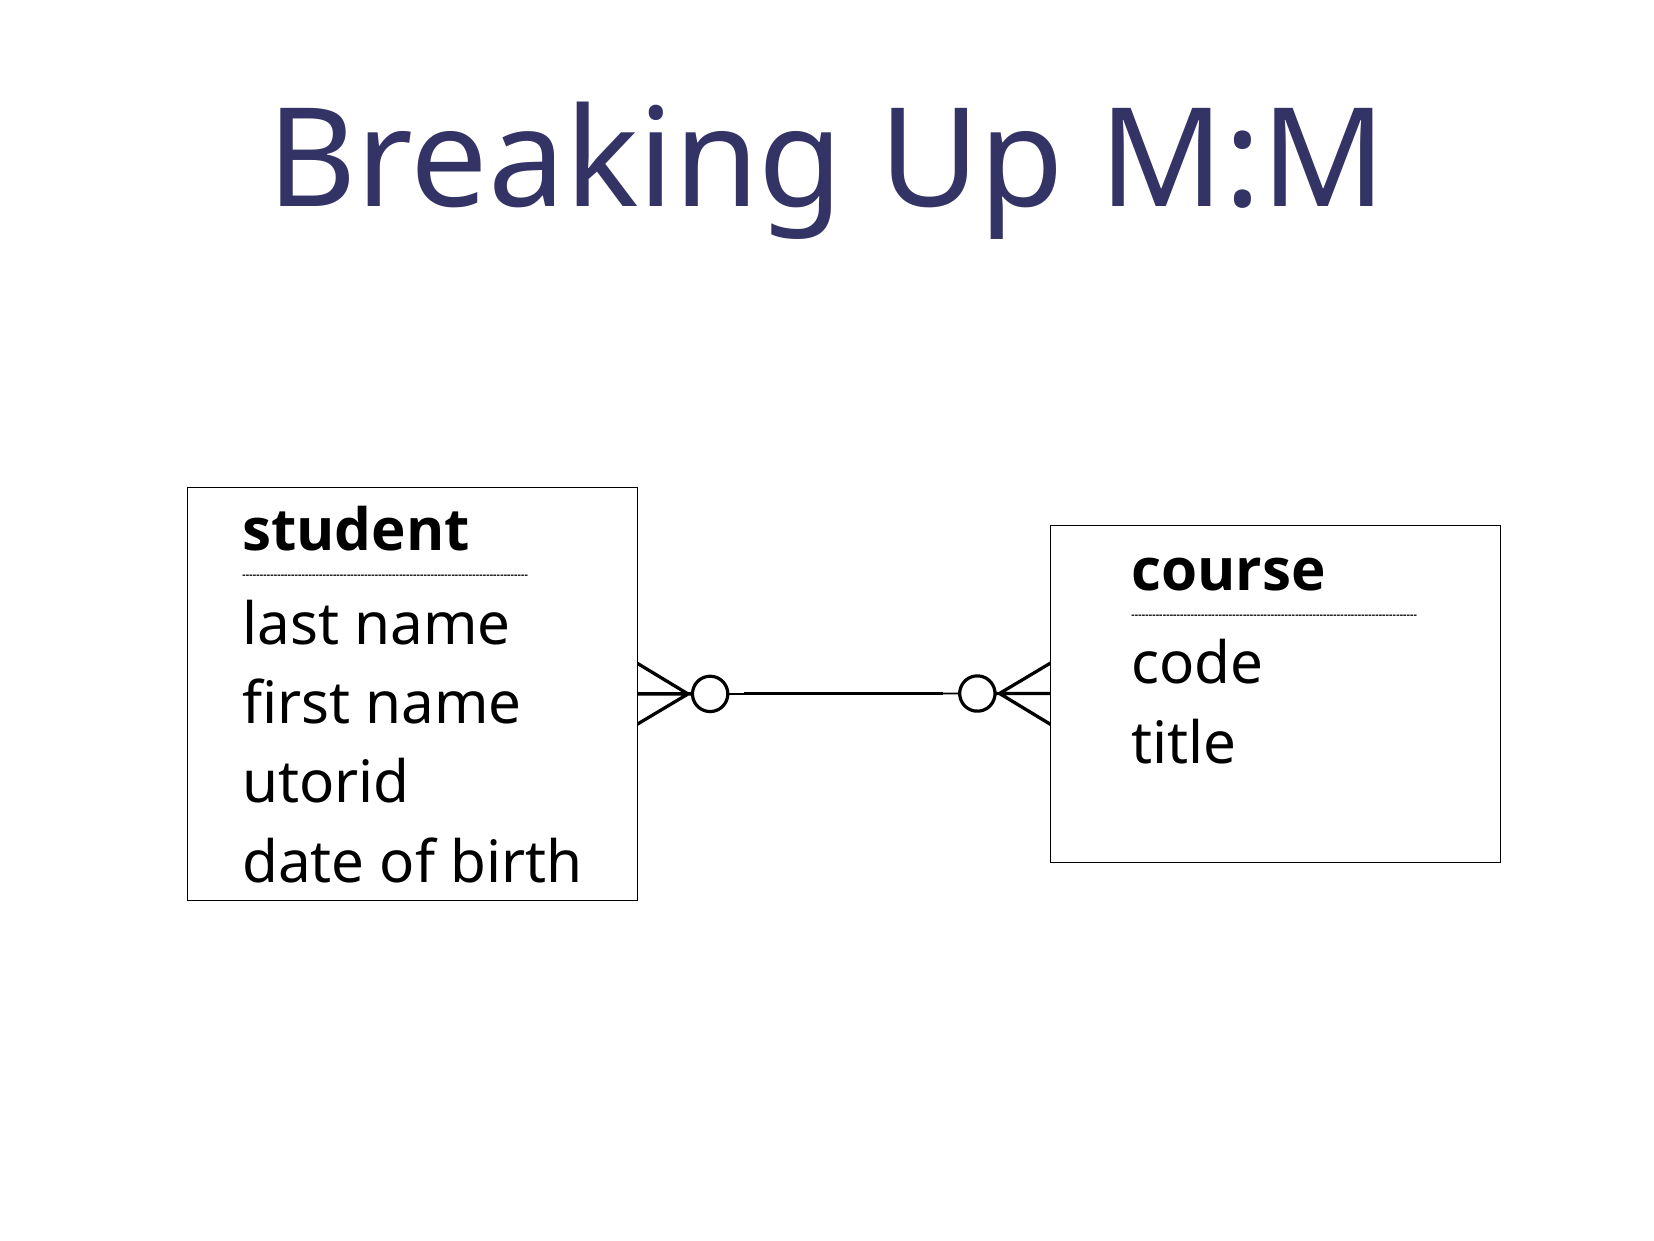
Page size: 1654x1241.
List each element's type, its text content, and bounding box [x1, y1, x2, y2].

text_box student ---------------------------------------------------------------------------------- last name first name utorid date of birth [187, 487, 638, 901]
title Breaking Up M:M [82, 56, 1571, 250]
text_box course ---------------------------------------------------------------------------------- code title [1050, 525, 1501, 863]
